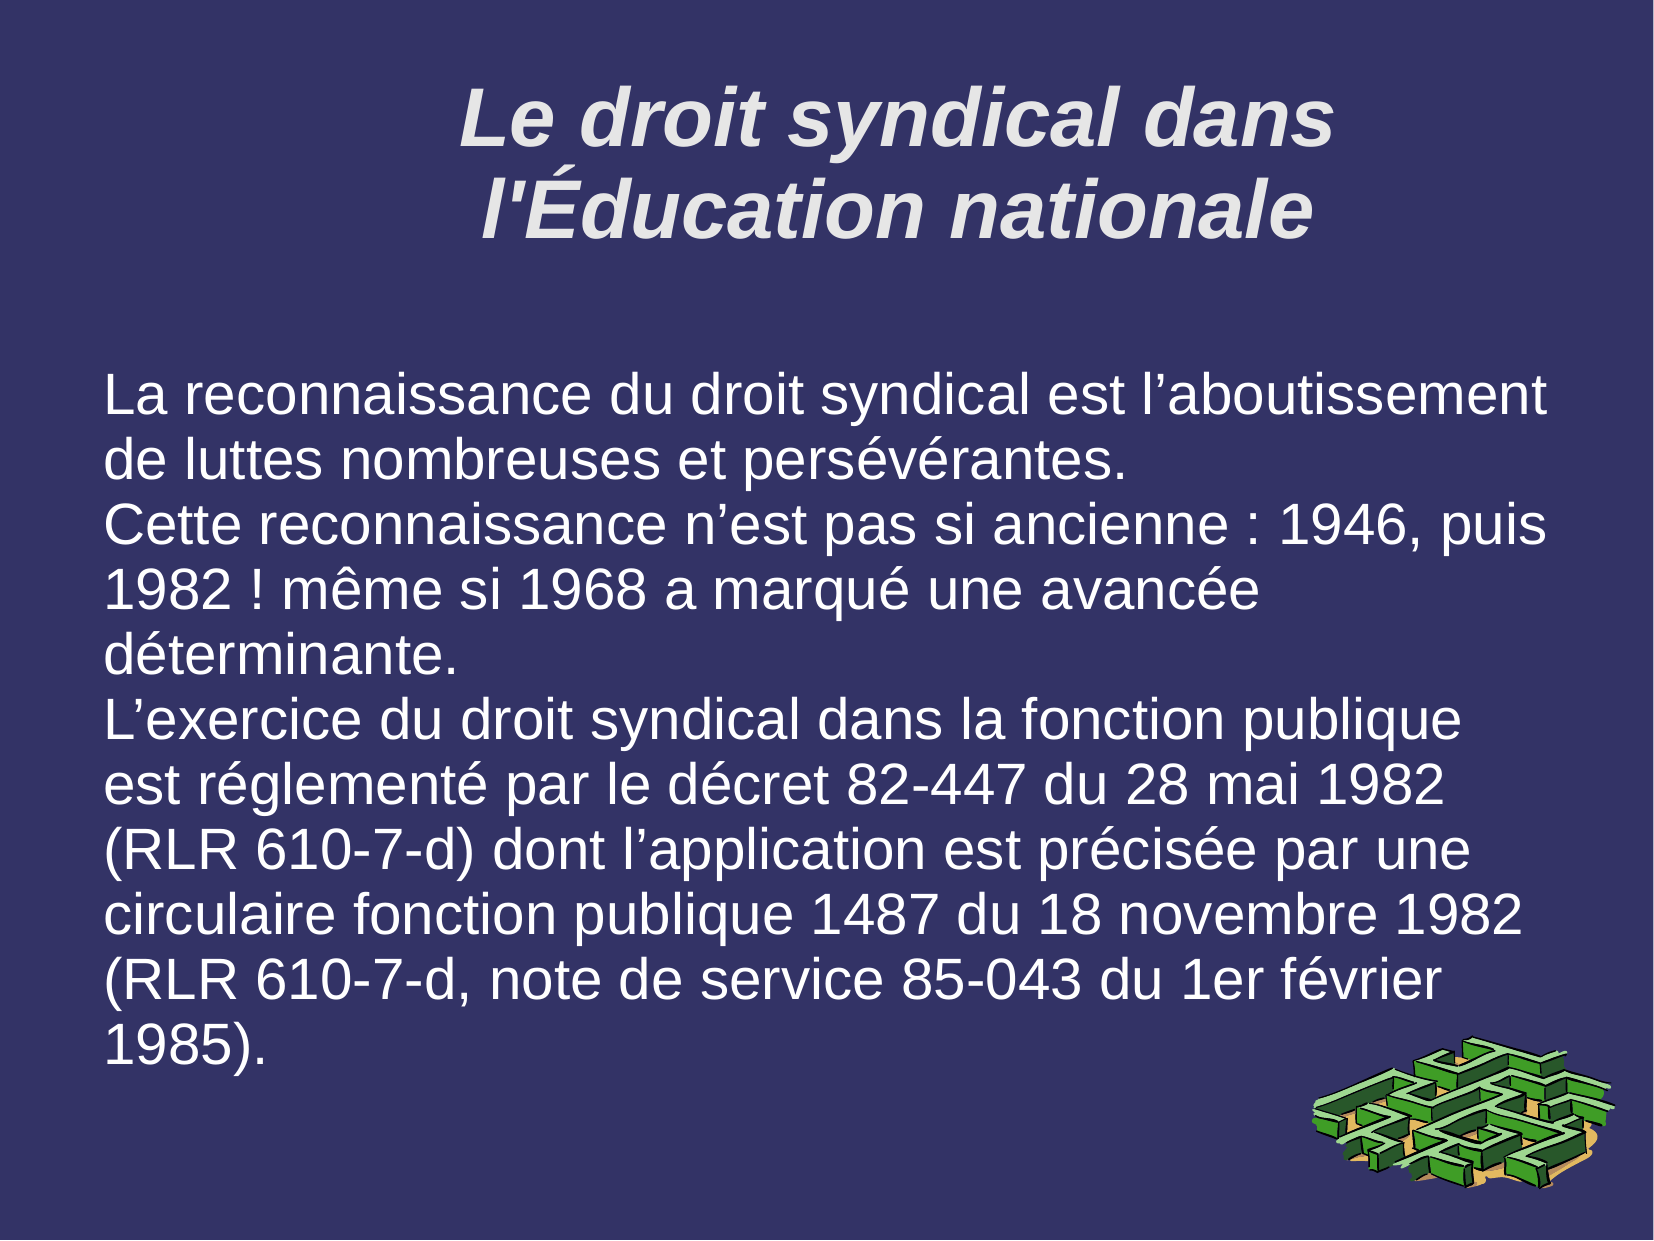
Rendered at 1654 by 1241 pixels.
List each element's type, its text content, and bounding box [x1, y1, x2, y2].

text_box La reconnaissance du droit syndical est l’aboutissement de luttes nombreuses et persévérantes. Cette reconnaissance n’est pas si ancienne : 1946, puis 1982 ! même si 1968 a marqué une avancée déterminante. L’exercice du droit syndical dans la fonction publique est réglementé par le décret 82-447 du 28 mai 1982 (RLR 610-7-d) dont l’application est précisée par une circulaire fonction publique 1487 du 18 novembre 1982 (RLR 610-7-d, note de service 85-043 du 1er février 1985). [88, 354, 1565, 1082]
title Le droit syndical dans l'Éducation nationale [121, 70, 1534, 257]
